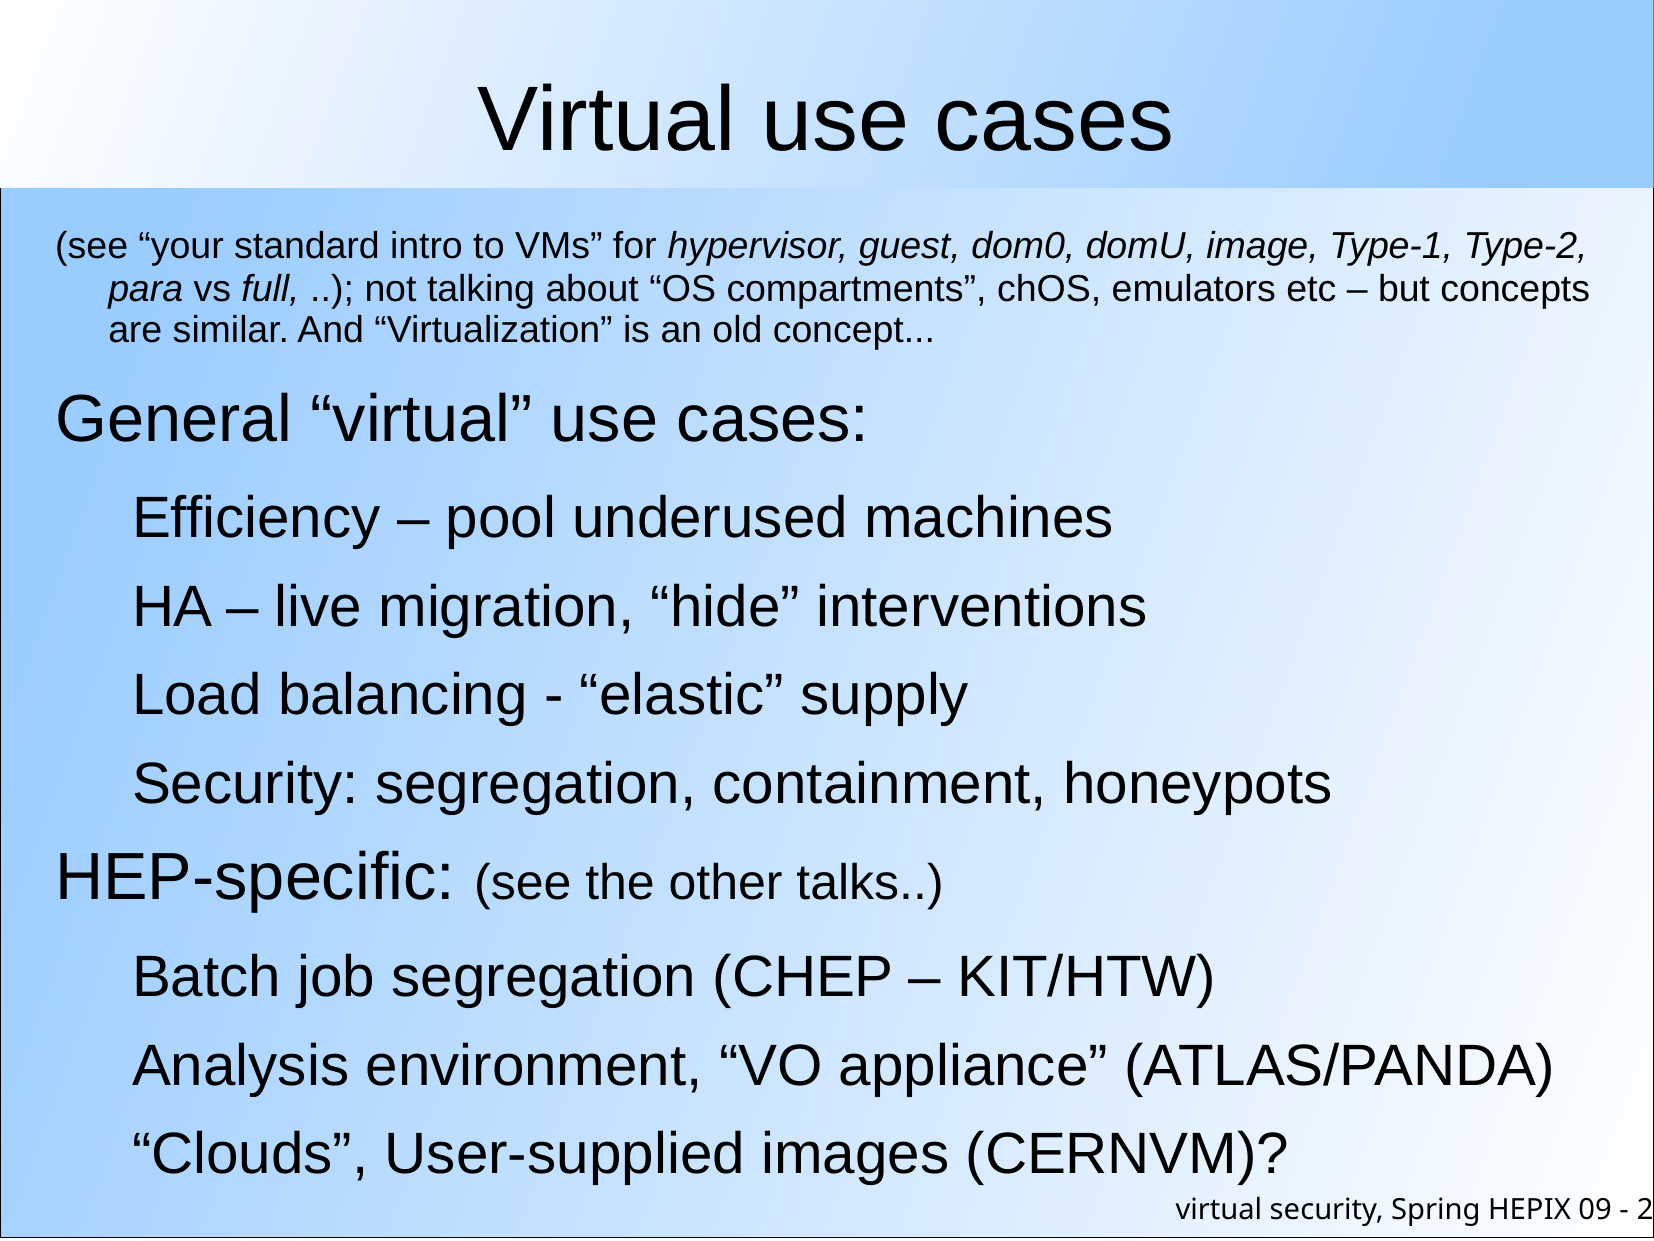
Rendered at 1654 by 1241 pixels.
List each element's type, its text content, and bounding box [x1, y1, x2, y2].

list (see “your standard intro to VMs” for hypervisor, guest, dom0, domU, image, Type-1, Type-2, para vs full, ..); not talking about “OS compartments”, chOS, emulators etc – but concepts are similar. And “Virtualization” is an old concept... General “virtual” use cases: Efficiency – pool underused machines HA – live migration, “hide” interventions Load balancing - “elastic” supply Security: segregation, containment, honeypots HEP-specific: (see the other talks..) Batch job segregation (CHEP – KIT/HTW) Analysis environment, “VO appliance” (ATLAS/PANDA) “Clouds”, User-supplied images (CERNVM)? [37, 225, 1613, 1187]
title Virtual use cases [82, 49, 1571, 188]
